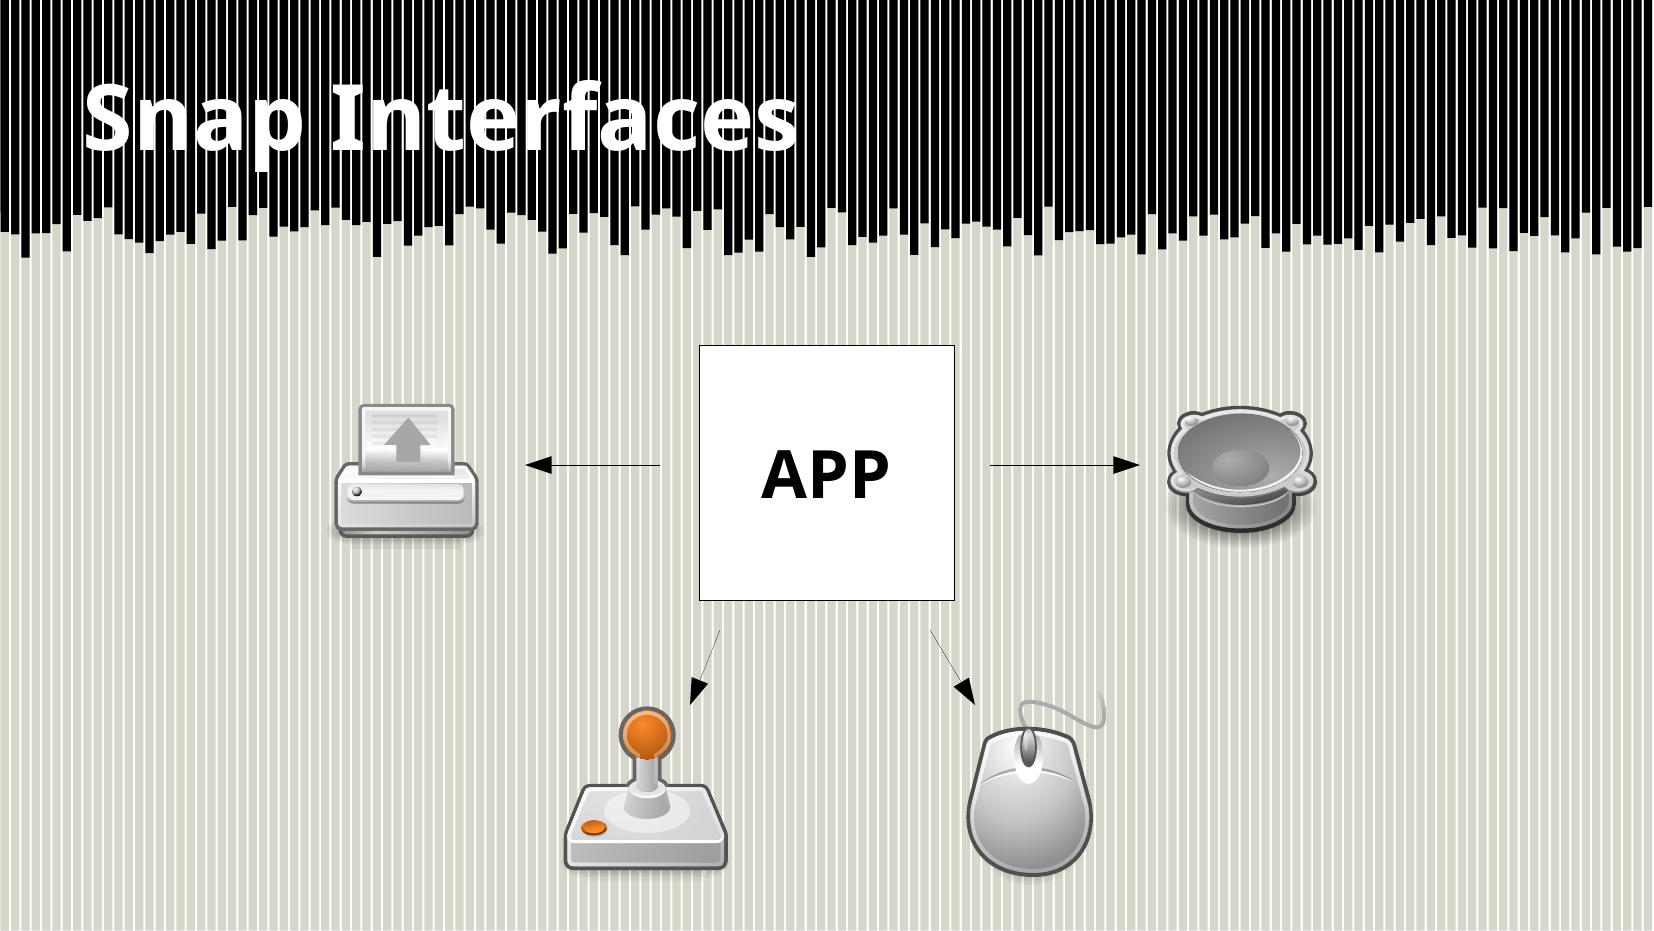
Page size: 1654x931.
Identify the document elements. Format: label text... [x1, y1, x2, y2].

title Snap Interfaces [82, 37, 1571, 193]
picture [324, 390, 490, 555]
text_box APP [699, 345, 955, 601]
picture [930, 690, 1126, 885]
picture [1156, 388, 1324, 556]
picture [555, 705, 736, 886]
